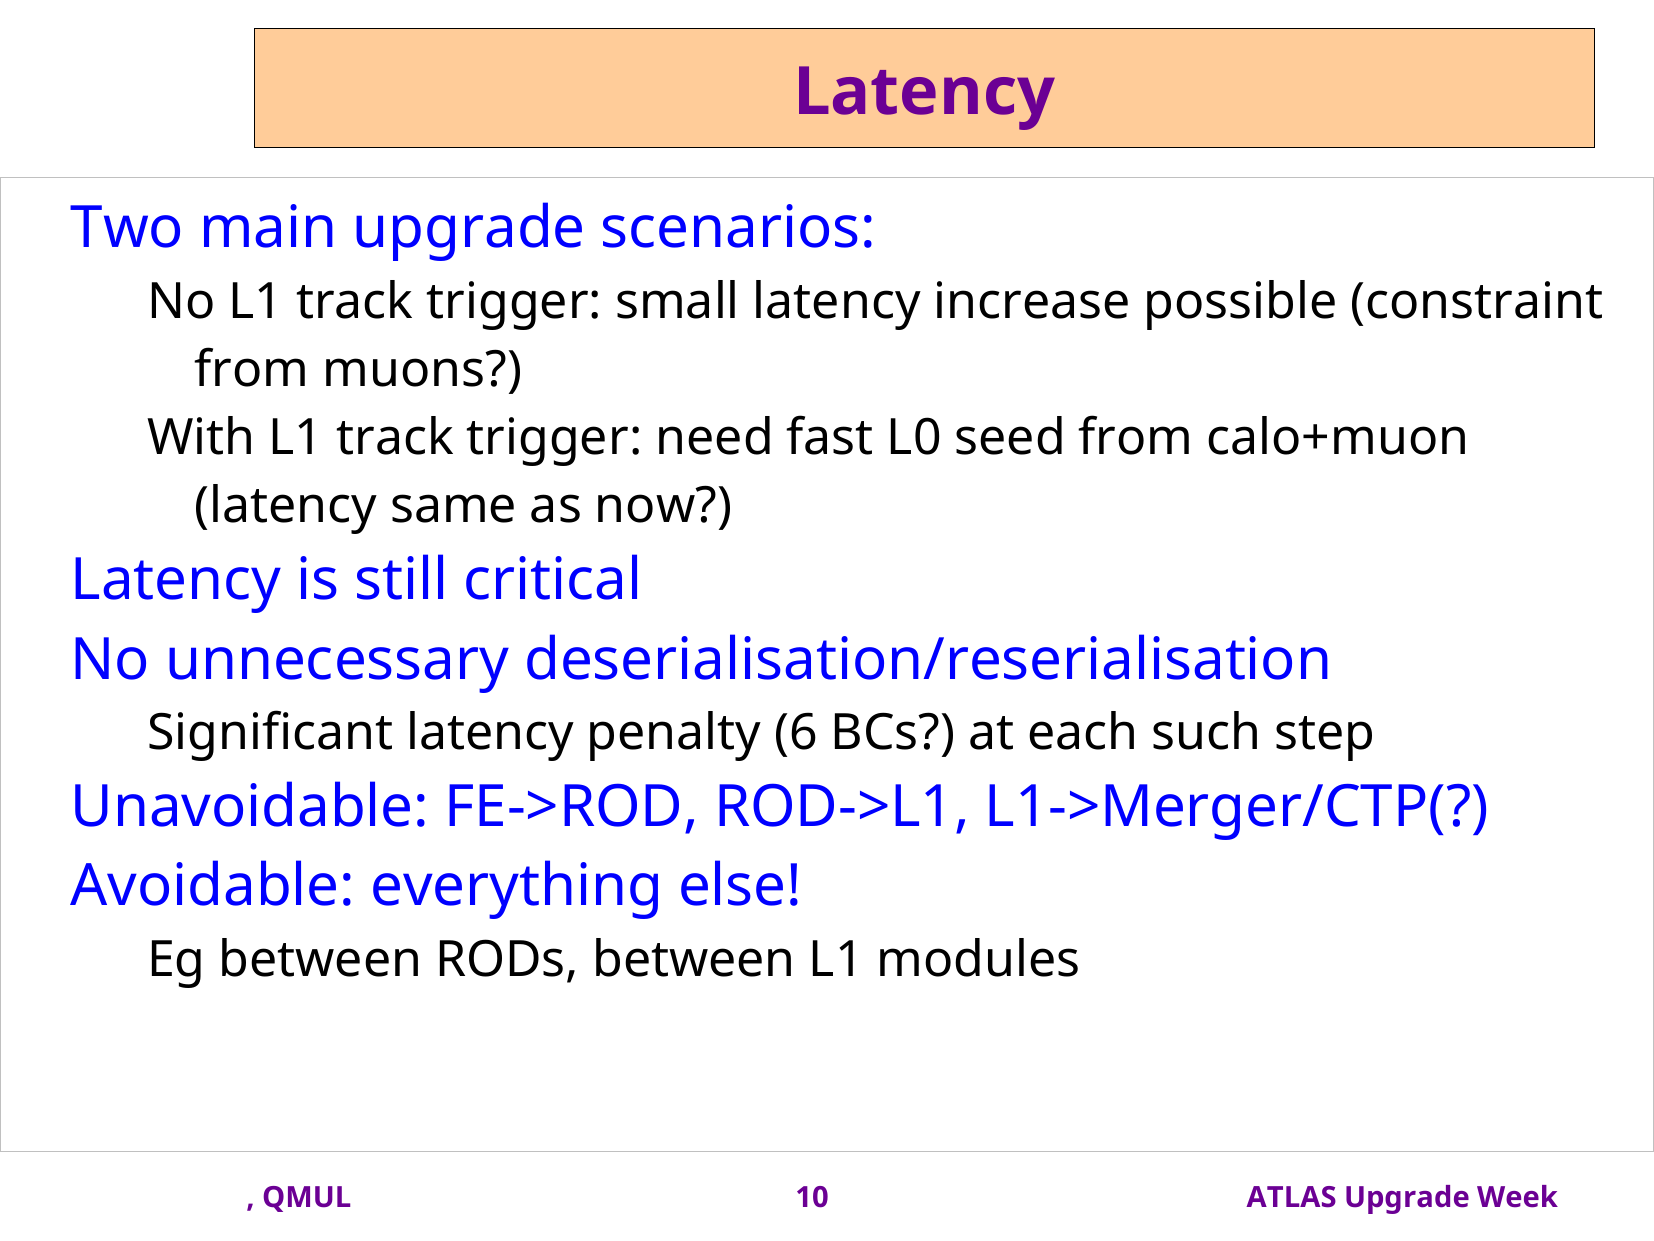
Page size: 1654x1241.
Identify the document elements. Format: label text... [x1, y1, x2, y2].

title Latency [254, 28, 1595, 148]
list Two main upgrade scenarios: No L1 track trigger: small latency increase possible (constraint from muons?) With L1 track trigger: need fast L0 seed from calo+muon (latency same as now?) Latency is still critical No unnecessary deserialisation/reserialisation Significant latency penalty (6 BCs?) at each such step Unavoidable: FE->ROD, ROD->L1, L1->Merger/CTP(?) Avoidable: everything else! Eg between RODs, between L1 modules [52, 185, 1635, 1105]
